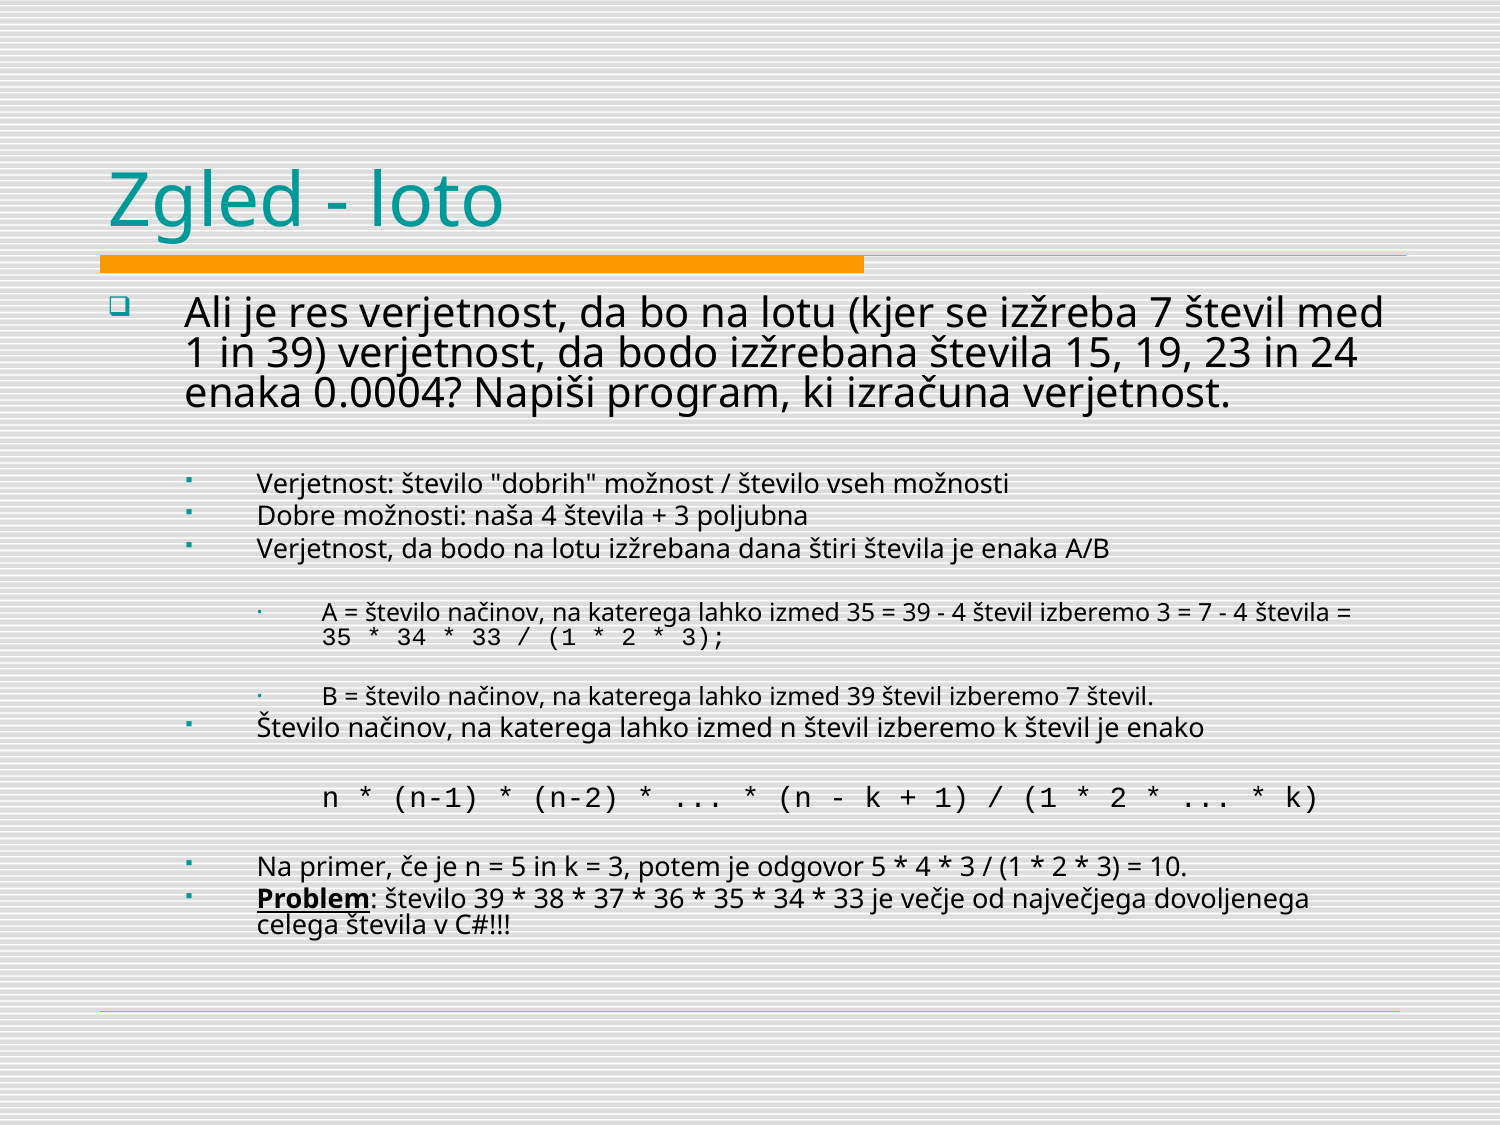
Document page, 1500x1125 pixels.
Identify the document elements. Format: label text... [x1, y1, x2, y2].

title Zgled - loto [94, 49, 1407, 250]
picture [0, 0, 1500, 1125]
list Ali je res verjetnost, da bo na lotu (kjer se izžreba 7 števil med 1 in 39) verjetnost, da bodo izžrebana števila 15, 19, 23 in 24 enaka 0.0004? Napiši program, ki izračuna verjetnost. Verjetnost: število "dobrih" možnost / število vseh možnosti Dobre možnosti: naša 4 števila + 3 poljubna Verjetnost, da bodo na lotu izžrebana dana štiri števila je enaka A/B A = število načinov, na katerega lahko izmed 35 = 39 - 4 števil izberemo 3 = 7 - 4 števila = 35 * 34 * 33 / (1 * 2 * 3); B = število načinov, na katerega lahko izmed 39 števil izberemo 7 števil. Število načinov, na katerega lahko izmed n števil izberemo k števil je enako n * (n-1) * (n-2) * ... * (n - k + 1) / (1 * 2 * ... * k) Na primer, če je n = 5 in k = 3, potem je odgovor 5 * 4 * 3 / (1 * 2 * 3) = 10. Problem: število 39 * 38 * 37 * 36 * 35 * 34 * 33 je večje od največjega dovoljenega celega števila v C#!!! [92, 287, 1406, 1012]
